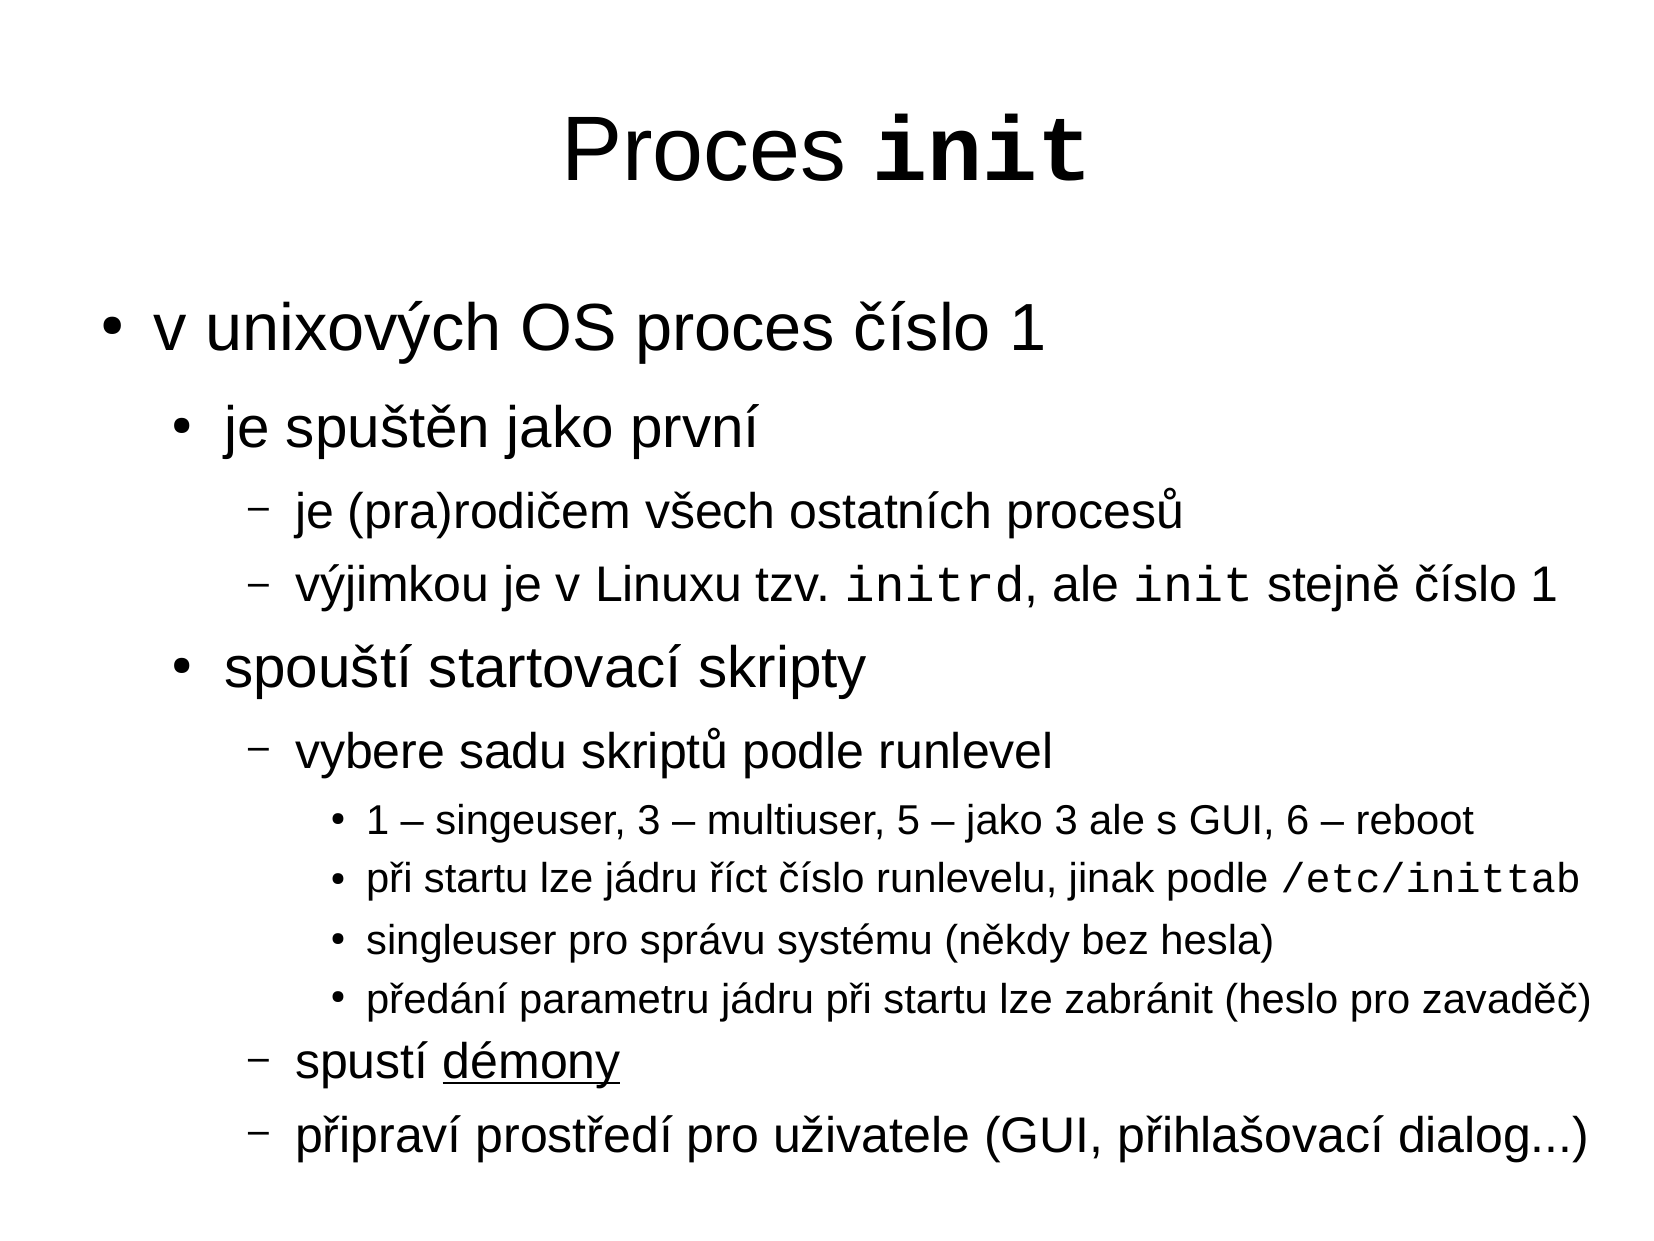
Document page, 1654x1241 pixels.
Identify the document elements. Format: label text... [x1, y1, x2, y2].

title Proces init [82, 56, 1571, 250]
list v unixových OS proces číslo 1 je spuštěn jako první je (pra)rodičem všech ostatních procesů výjimkou je v Linuxu tzv. initrd, ale init stejně číslo 1 spouští startovací skripty vybere sadu skriptů podle runlevel 1 – singeuser, 3 – multiuser, 5 – jako 3 ale s GUI, 6 – reboot při startu lze jádru říct číslo runlevelu, jinak podle /etc/inittab singleuser pro správu systému (někdy bez hesla) předání parametru jádru při startu lze zabránit (heslo pro zavaděč) spustí démony připraví prostředí pro uživatele (GUI, přihlašovací dialog...) [82, 290, 1595, 1163]
